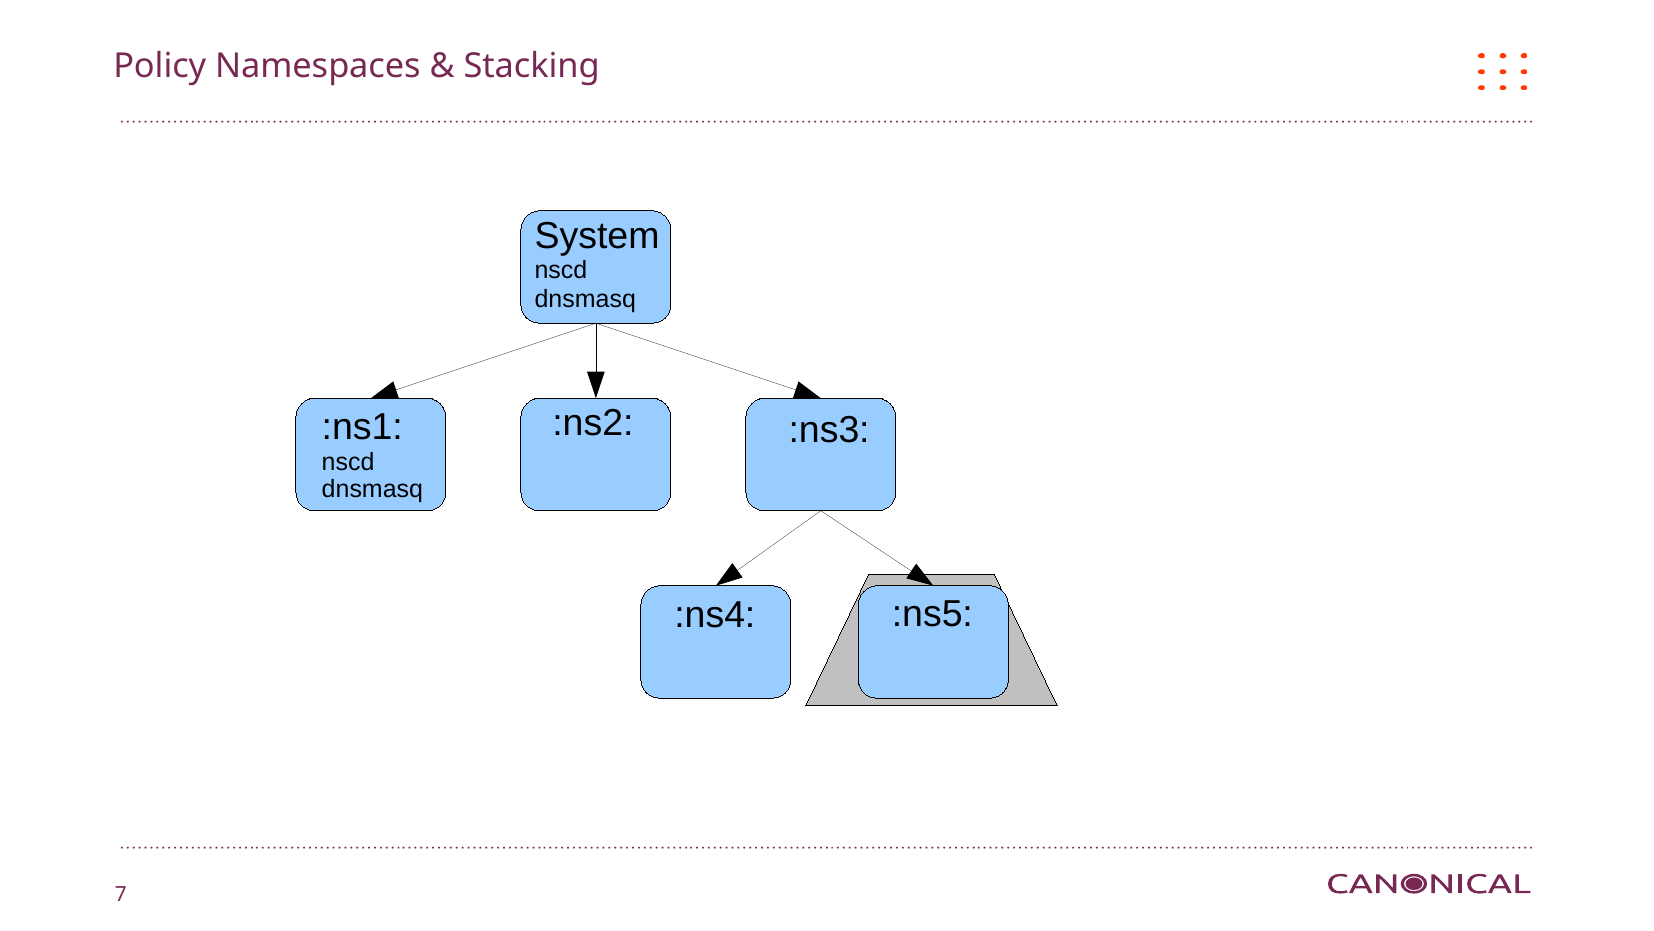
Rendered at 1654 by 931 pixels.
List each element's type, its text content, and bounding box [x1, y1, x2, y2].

text_box [439, 402, 446, 507]
text_box [520, 398, 671, 511]
text_box :ns5: [877, 585, 988, 642]
title Policy Namespaces & Stacking [113, 48, 1382, 81]
text_box [745, 398, 896, 511]
text_box :ns4: [659, 585, 771, 643]
text_box [529, 320, 663, 324]
picture [111, 845, 1533, 851]
text_box :ns3: [773, 401, 885, 459]
text_box [295, 400, 306, 509]
text_box System nscd dnsmasq [519, 206, 675, 320]
text_box :ns2: [537, 394, 649, 452]
text_box :ns1: nscd dnsmasq [306, 397, 439, 511]
text_box [805, 574, 1058, 706]
picture [111, 119, 1533, 124]
text_box [640, 585, 791, 699]
picture [1478, 53, 1527, 90]
